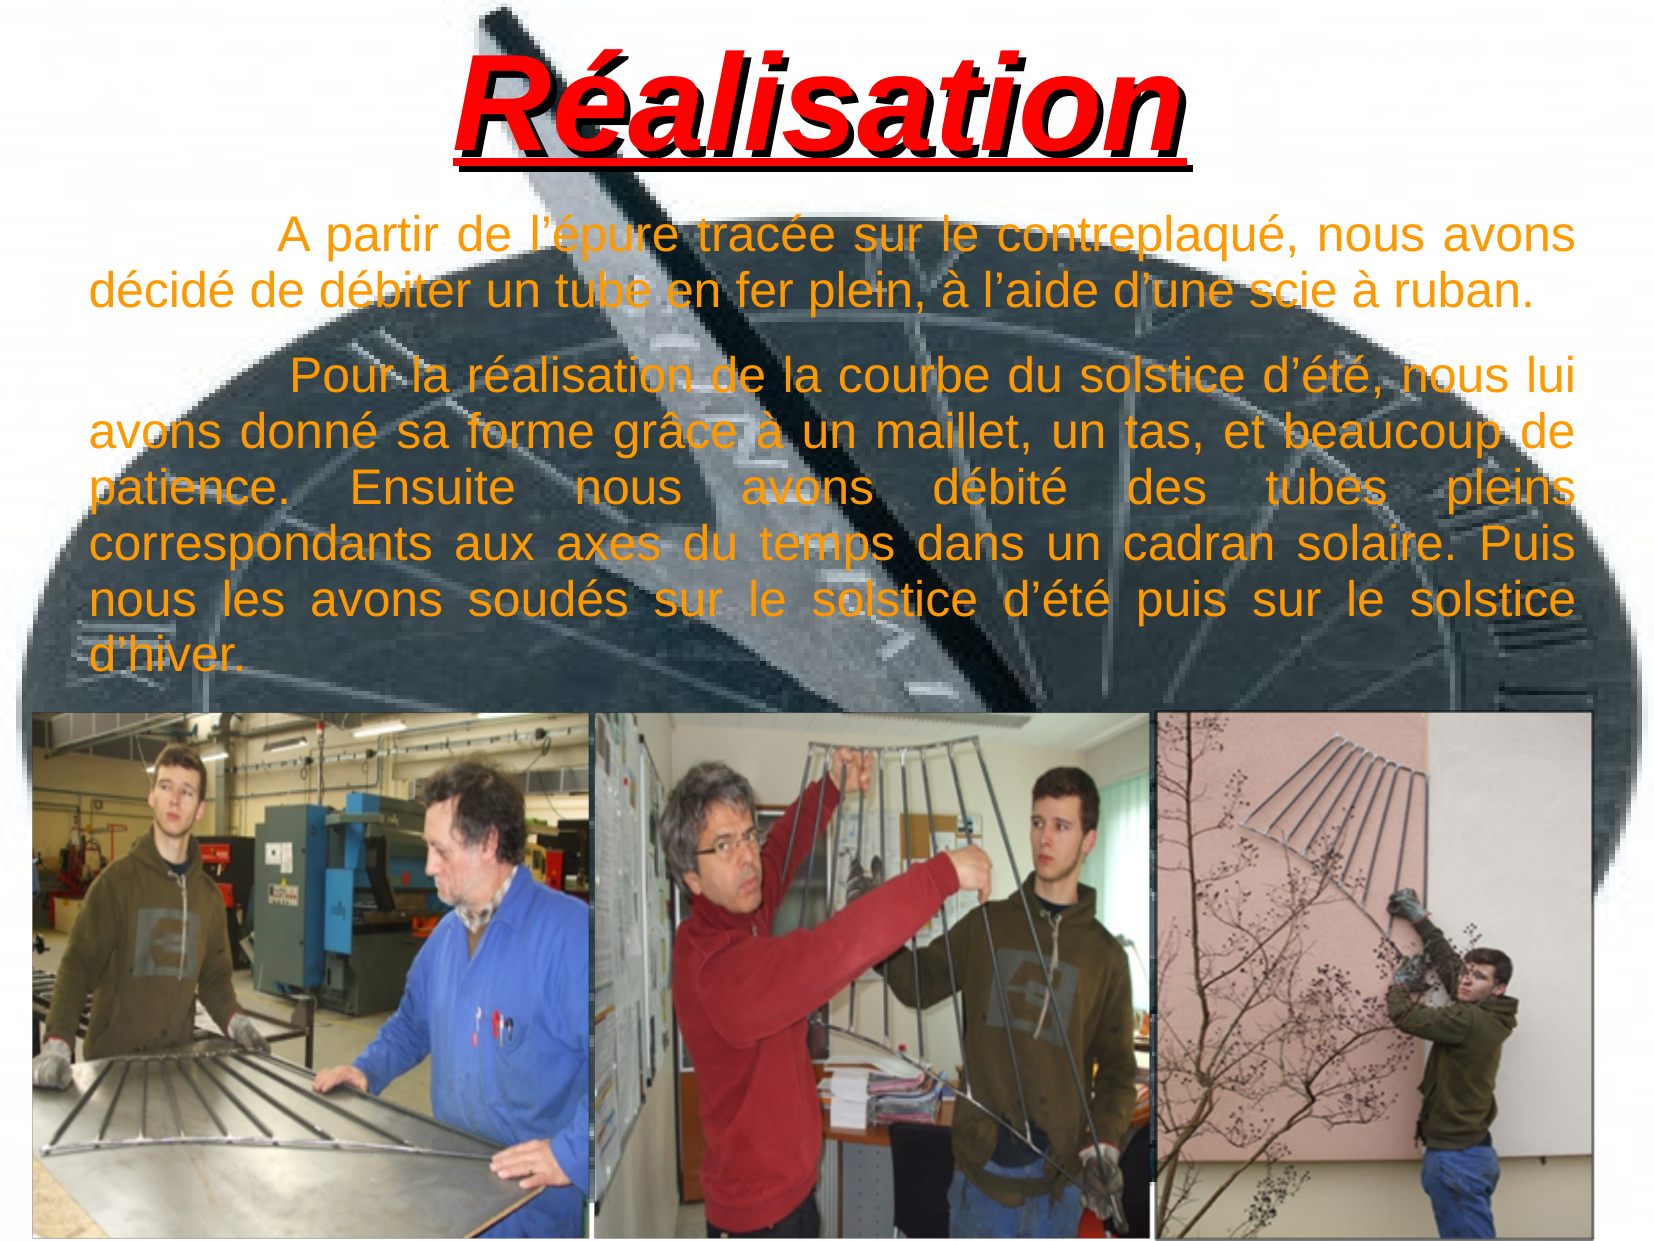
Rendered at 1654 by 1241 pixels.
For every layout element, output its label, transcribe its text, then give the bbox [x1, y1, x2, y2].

title Réalisation [88, 0, 1577, 206]
list A partir de l’épure tracée sur le contreplaqué, nous avons décidé de débiter un tube en fer plein, à l’aide d’une scie à ruban. Pour la réalisation de la courbe du solstice d’été, nous lui avons donné sa forme grâce à un maillet, un tas, et beaucoup de patience. Ensuite nous avons débité des tubes pleins correspondants aux axes du temps dans un cadran solaire. Puis nous les avons soudés sur le solstice d’été puis sur le solstice d’hiver. [88, 206, 1577, 708]
picture [0, 0, 1654, 1241]
